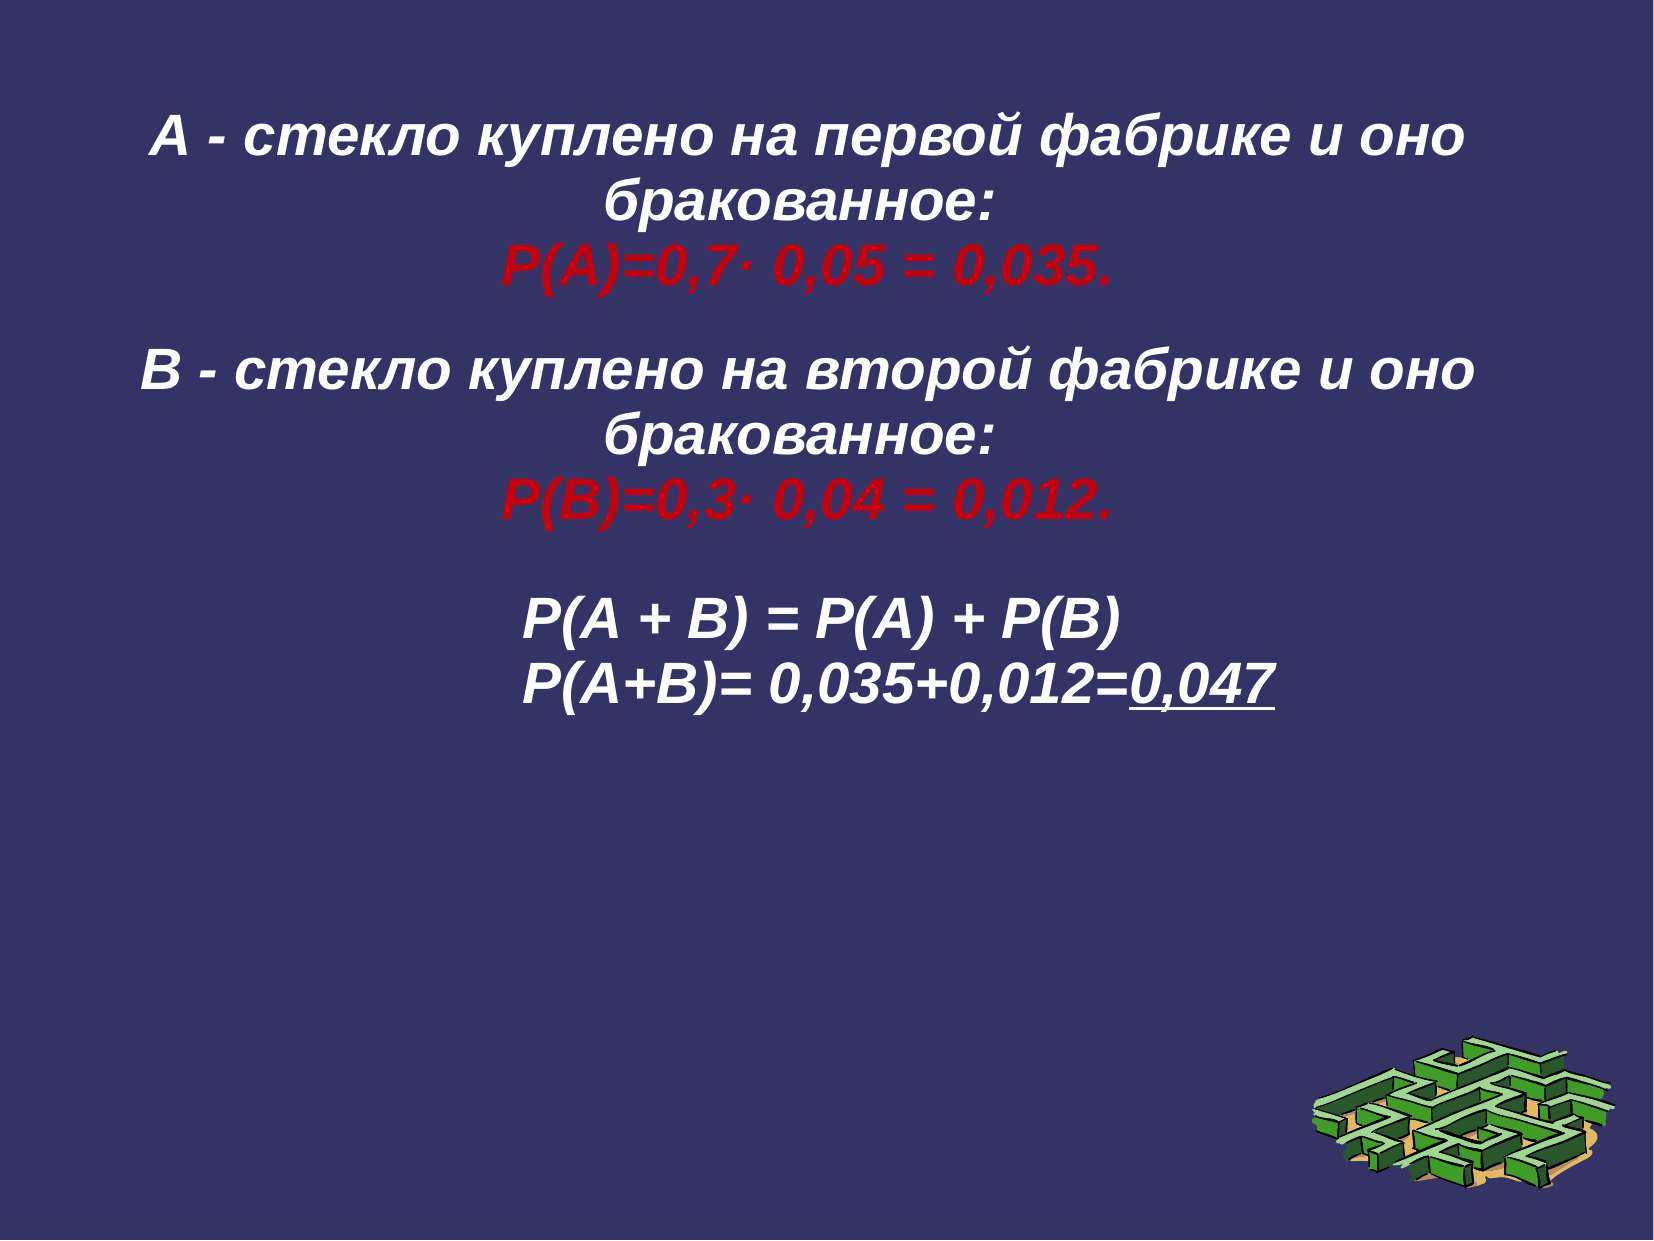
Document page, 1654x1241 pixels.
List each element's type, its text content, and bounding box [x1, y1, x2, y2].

text_box P(A + B) = P(A) + P(B) Р(А+В)= 0,035+0,012=0,047 [507, 578, 1359, 793]
text_box А - стекло куплено на первой фабрике и оно бракованное: Р(А)=0,7· 0,05 = 0,035. [22, 95, 1595, 310]
text_box В - стекло куплено на второй фабрике и оно бракованное: Р(В)=0,3· 0,04 = 0,012. [22, 329, 1595, 544]
